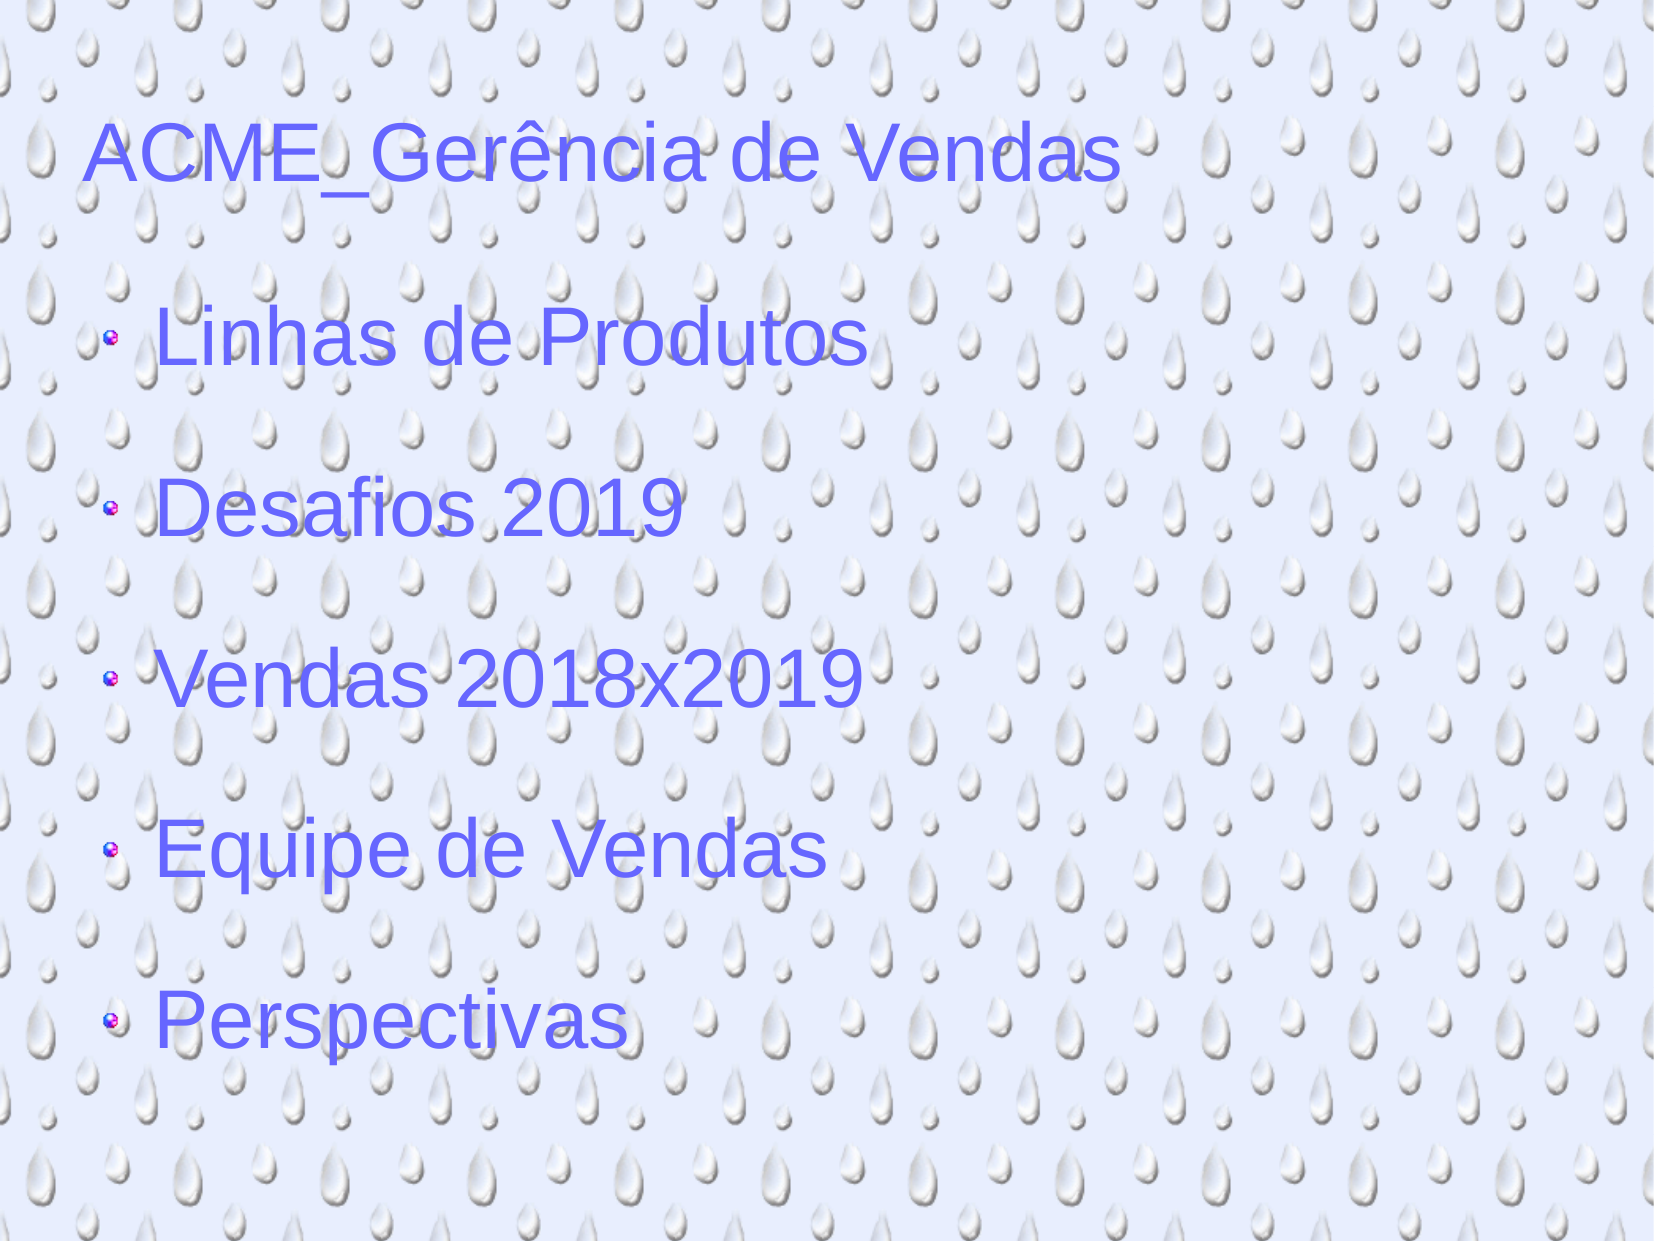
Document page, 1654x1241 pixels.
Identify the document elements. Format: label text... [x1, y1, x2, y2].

picture [0, 0, 1654, 1241]
list Linhas de Produtos Desafios 2019 Vendas 2018x2019 Equipe de Vendas Perspectivas [82, 290, 1571, 1109]
title ACME_Gerência de Vendas [82, 49, 1571, 257]
